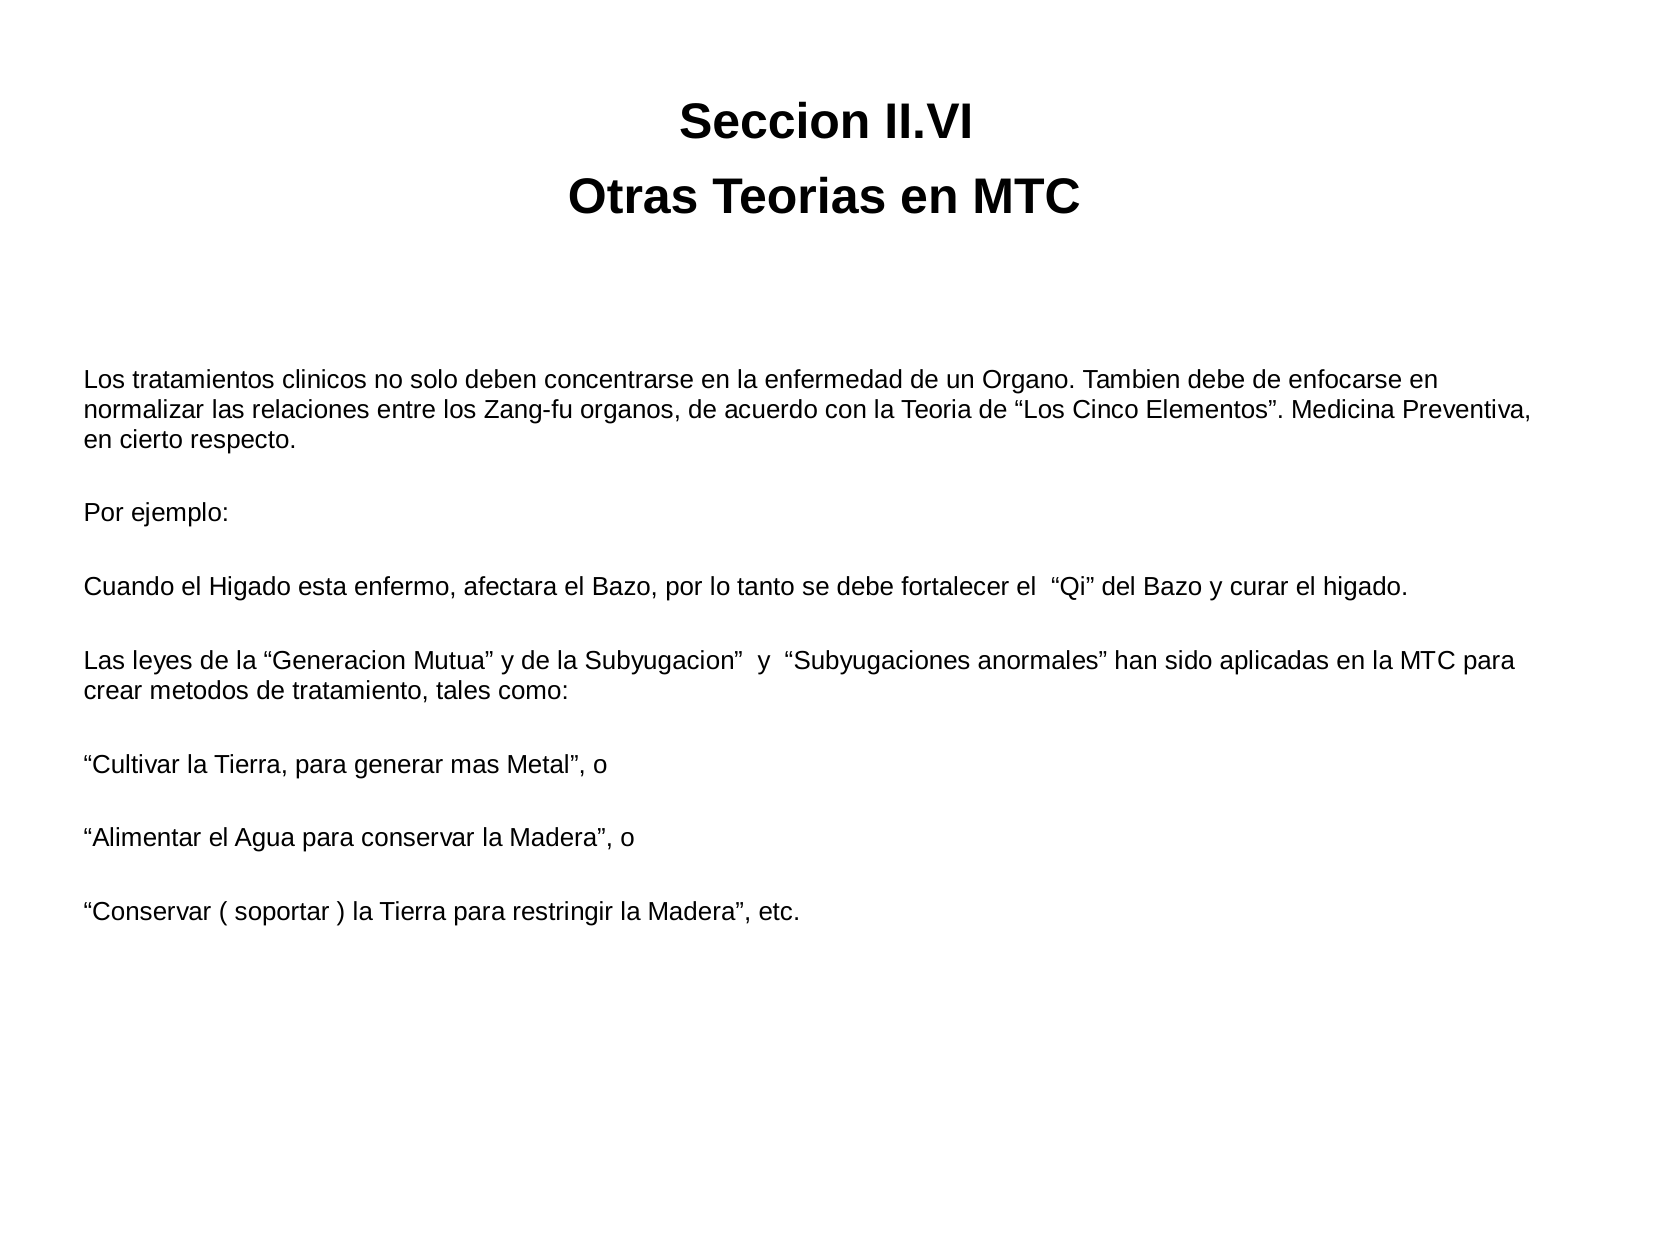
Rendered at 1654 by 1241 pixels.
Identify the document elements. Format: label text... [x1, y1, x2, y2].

title Seccion II.VI Otras Teorias en MTC [82, 49, 1571, 257]
chart [82, 290, 1567, 1107]
